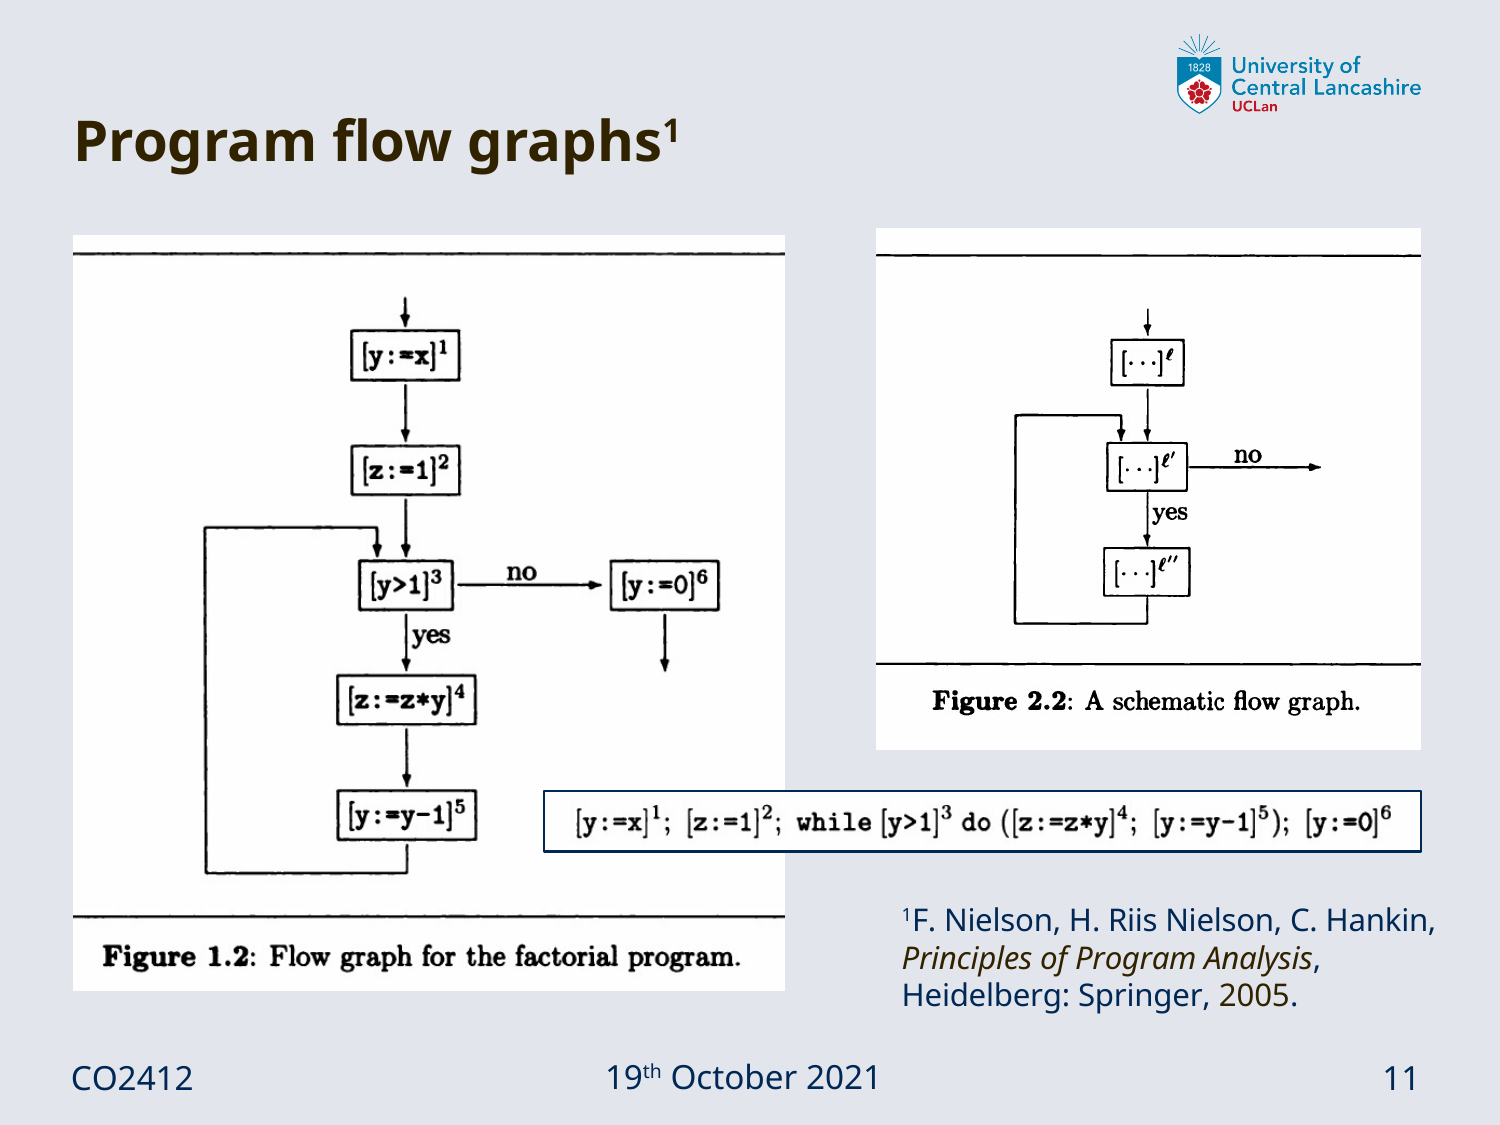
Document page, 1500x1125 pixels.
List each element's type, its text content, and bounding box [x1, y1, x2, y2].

title Program flow graphs1 [58, 93, 1475, 186]
picture [545, 792, 1420, 851]
picture [73, 235, 785, 991]
picture [1177, 34, 1421, 93]
picture [876, 228, 1421, 751]
text_box 1F. Nielson, H. Riis Nielson, C. Hankin, Principles of Program Analysis, Heidelberg: Springer, 2005. [884, 893, 1461, 1021]
